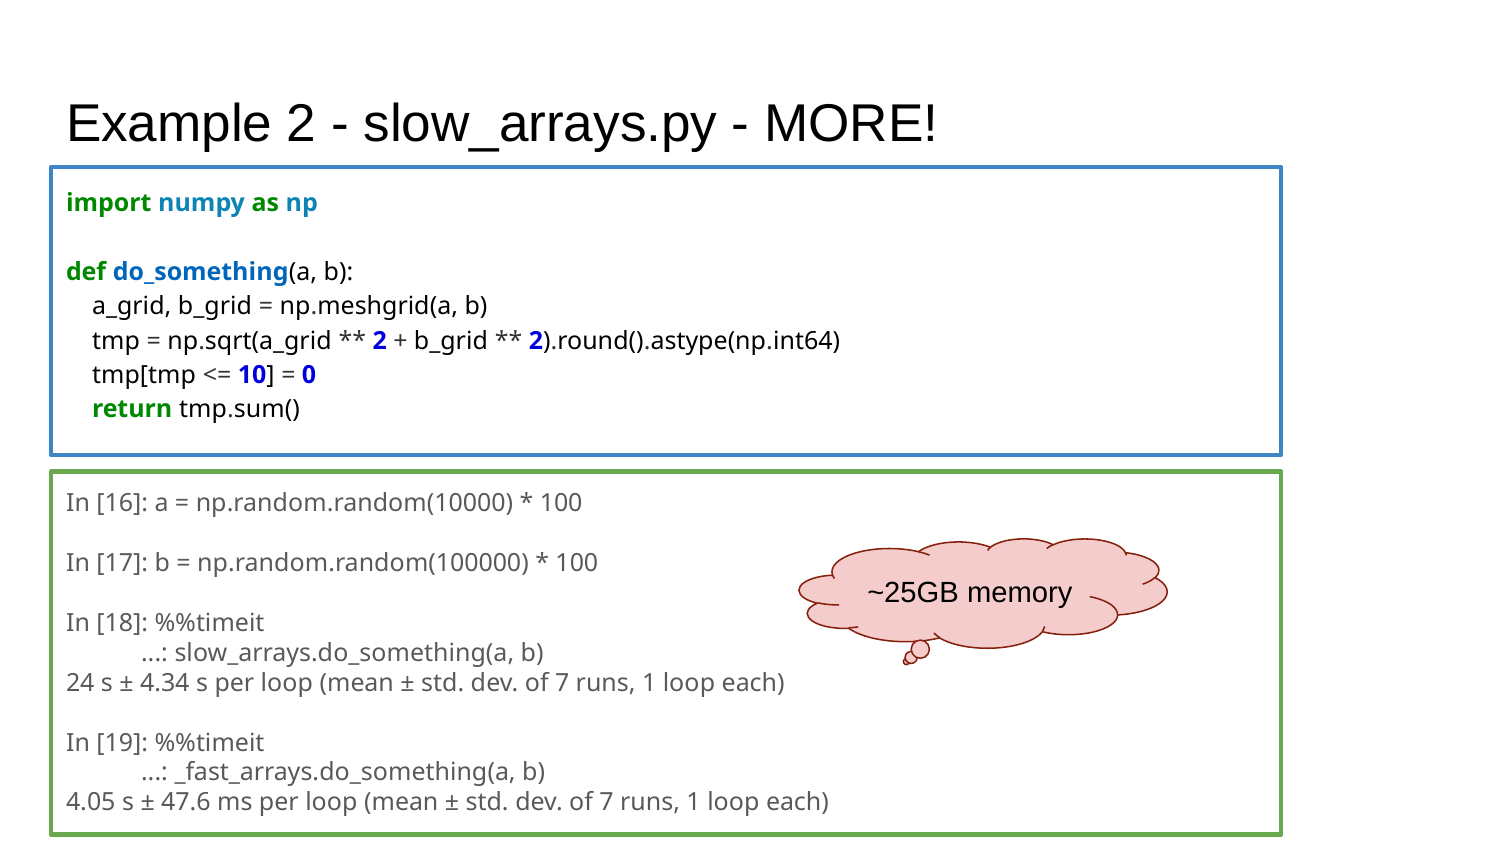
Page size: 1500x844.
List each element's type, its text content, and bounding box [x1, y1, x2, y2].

list import numpy as np def do_something(a, b): a_grid, b_grid = np.meshgrid(a, b) tmp = np.sqrt(a_grid ** 2 + b_grid ** 2).round().astype(np.int64) tmp[tmp <= 10] = 0 return tmp.sum() [51, 166, 1281, 455]
title Example 2 - slow_arrays.py - MORE! [51, 72, 1449, 167]
text_box In [16]: a = np.random.random(10000) * 100 In [17]: b = np.random.random(100000) * 100 In [18]: %%timeit ...: slow_arrays.do_something(a, b) 24 s ± 4.34 s per loop (mean ± std. dev. of 7 runs, 1 loop each) In [19]: %%timeit ...: _fast_arrays.do_something(a, b) 4.05 s ± 47.6 ms per loop (mean ± std. dev. of 7 runs, 1 loop each) [51, 471, 1281, 835]
text_box ~25GB memory [798, 538, 1168, 665]
